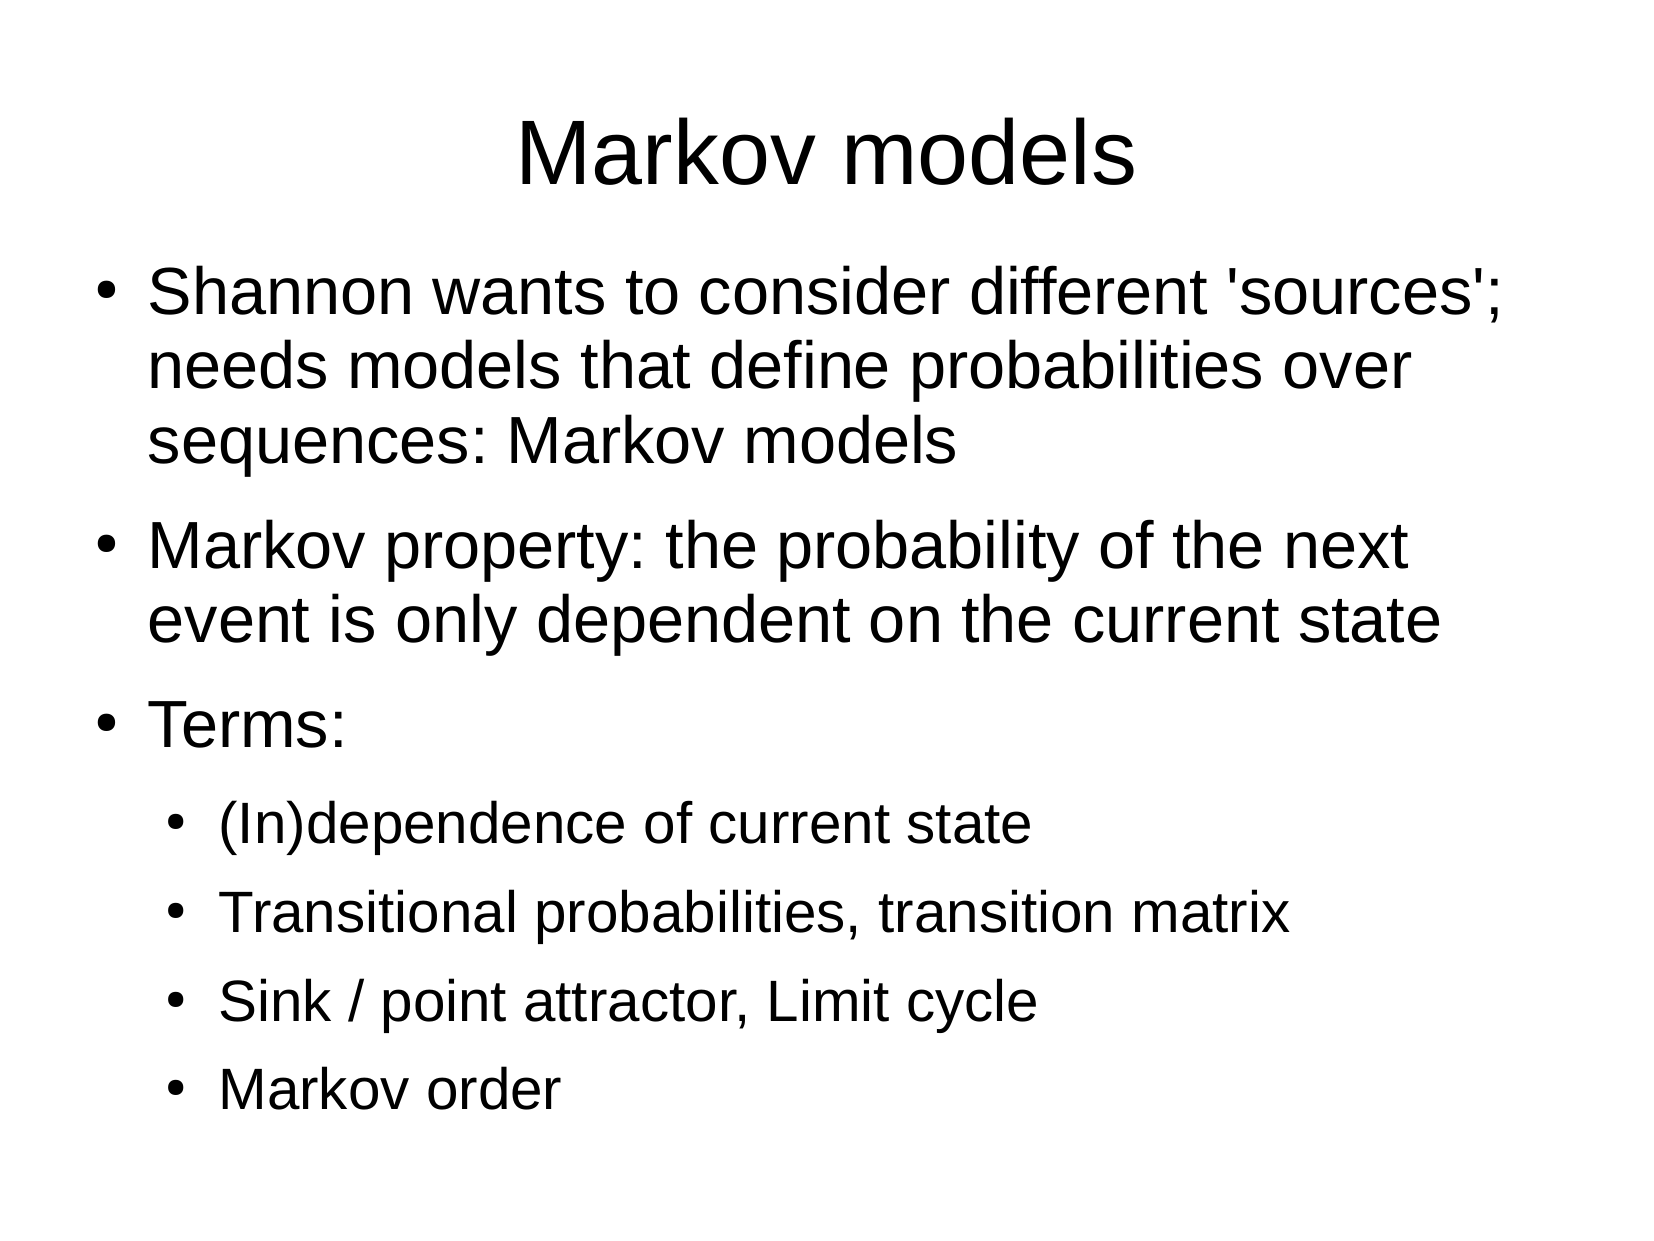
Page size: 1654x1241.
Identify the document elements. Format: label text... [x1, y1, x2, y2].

list Shannon wants to consider different 'sources'; needs models that define probabilities over sequences: Markov models Markov property: the probability of the next event is only dependent on the current state Terms: (In)dependence of current state Transitional probabilities, transition matrix Sink / point attractor, Limit cycle Markov order [76, 253, 1565, 1122]
title Markov models [82, 56, 1571, 250]
